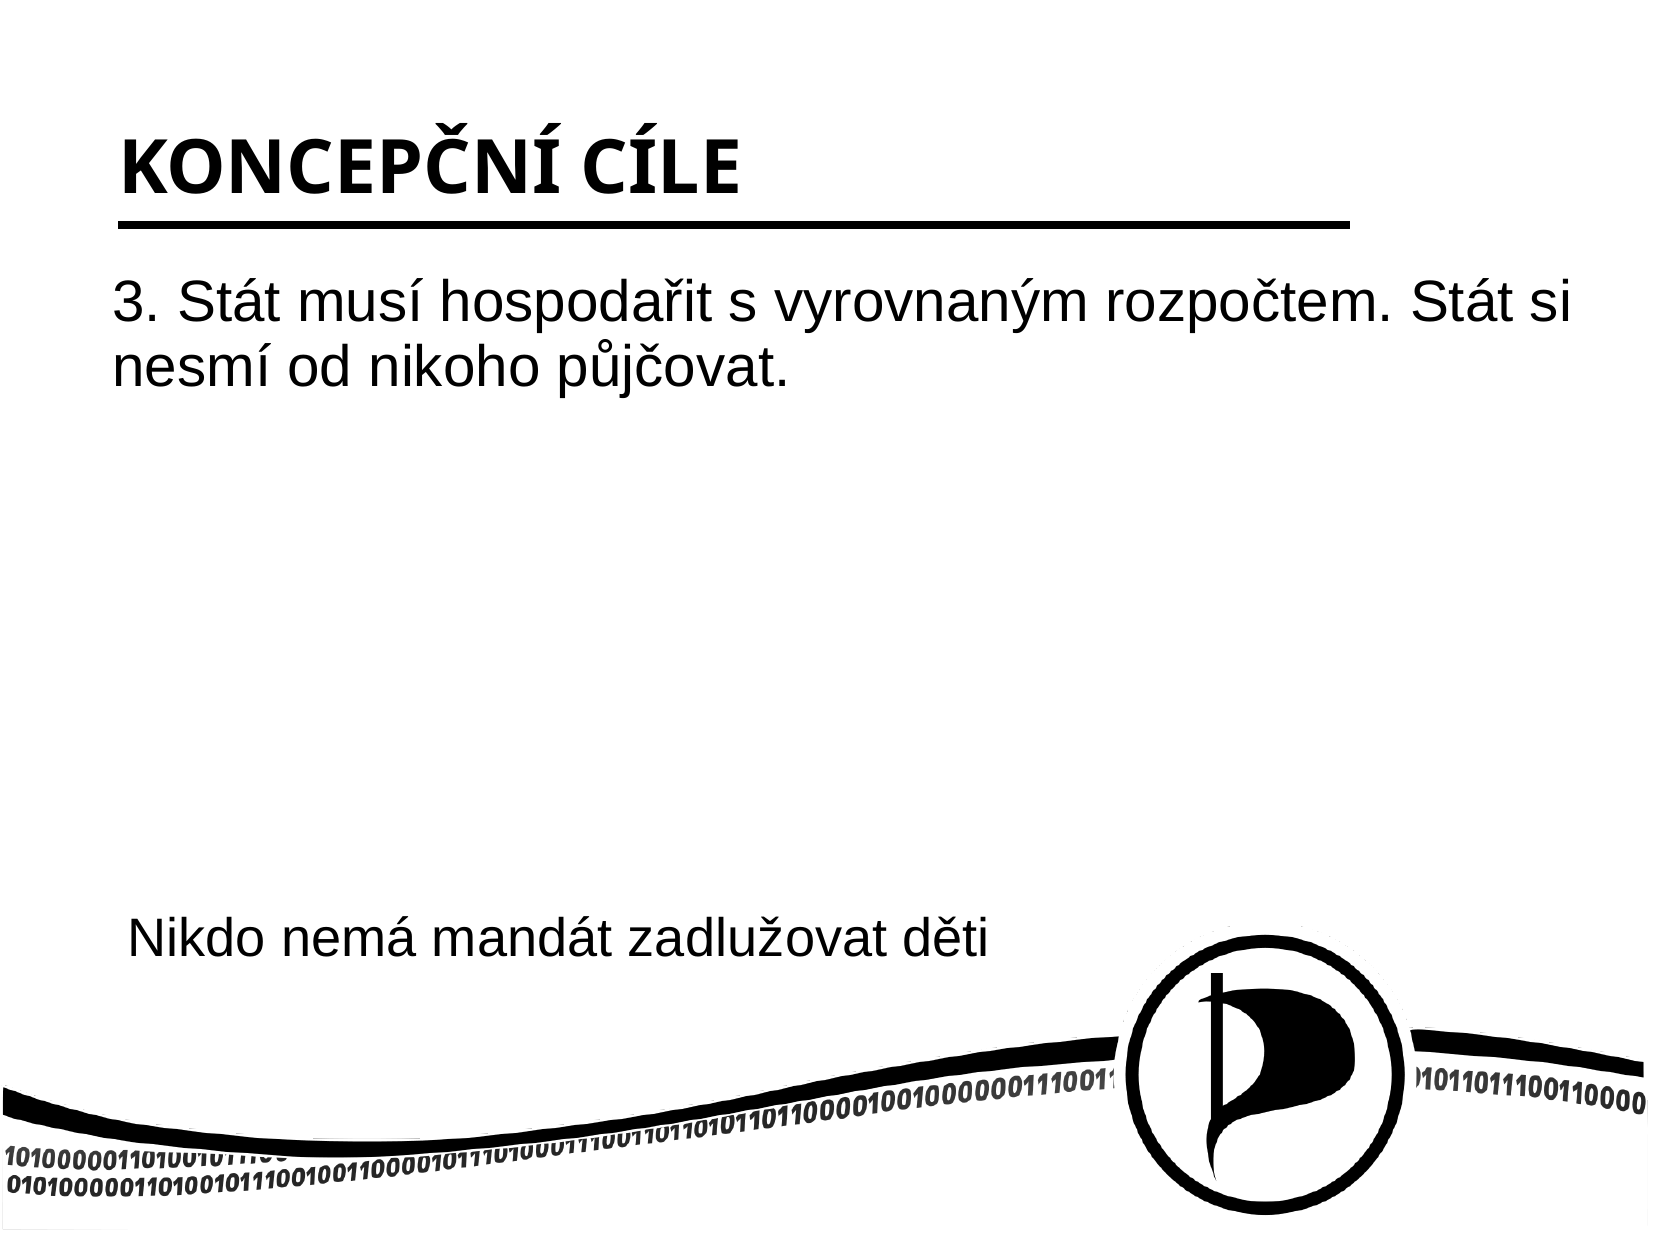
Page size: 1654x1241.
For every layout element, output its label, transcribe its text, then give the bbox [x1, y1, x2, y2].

title KONCEPČNÍ CÍLE [118, 22, 1576, 216]
picture [0, 922, 1648, 1230]
text_box Nikdo nemá mandát zadlužovat děti [112, 899, 1006, 976]
list 3. Stát musí hospodařit s vyrovnaným rozpočtem. Stát si nesmí od nikoho půjčovat. [112, 268, 1576, 1088]
